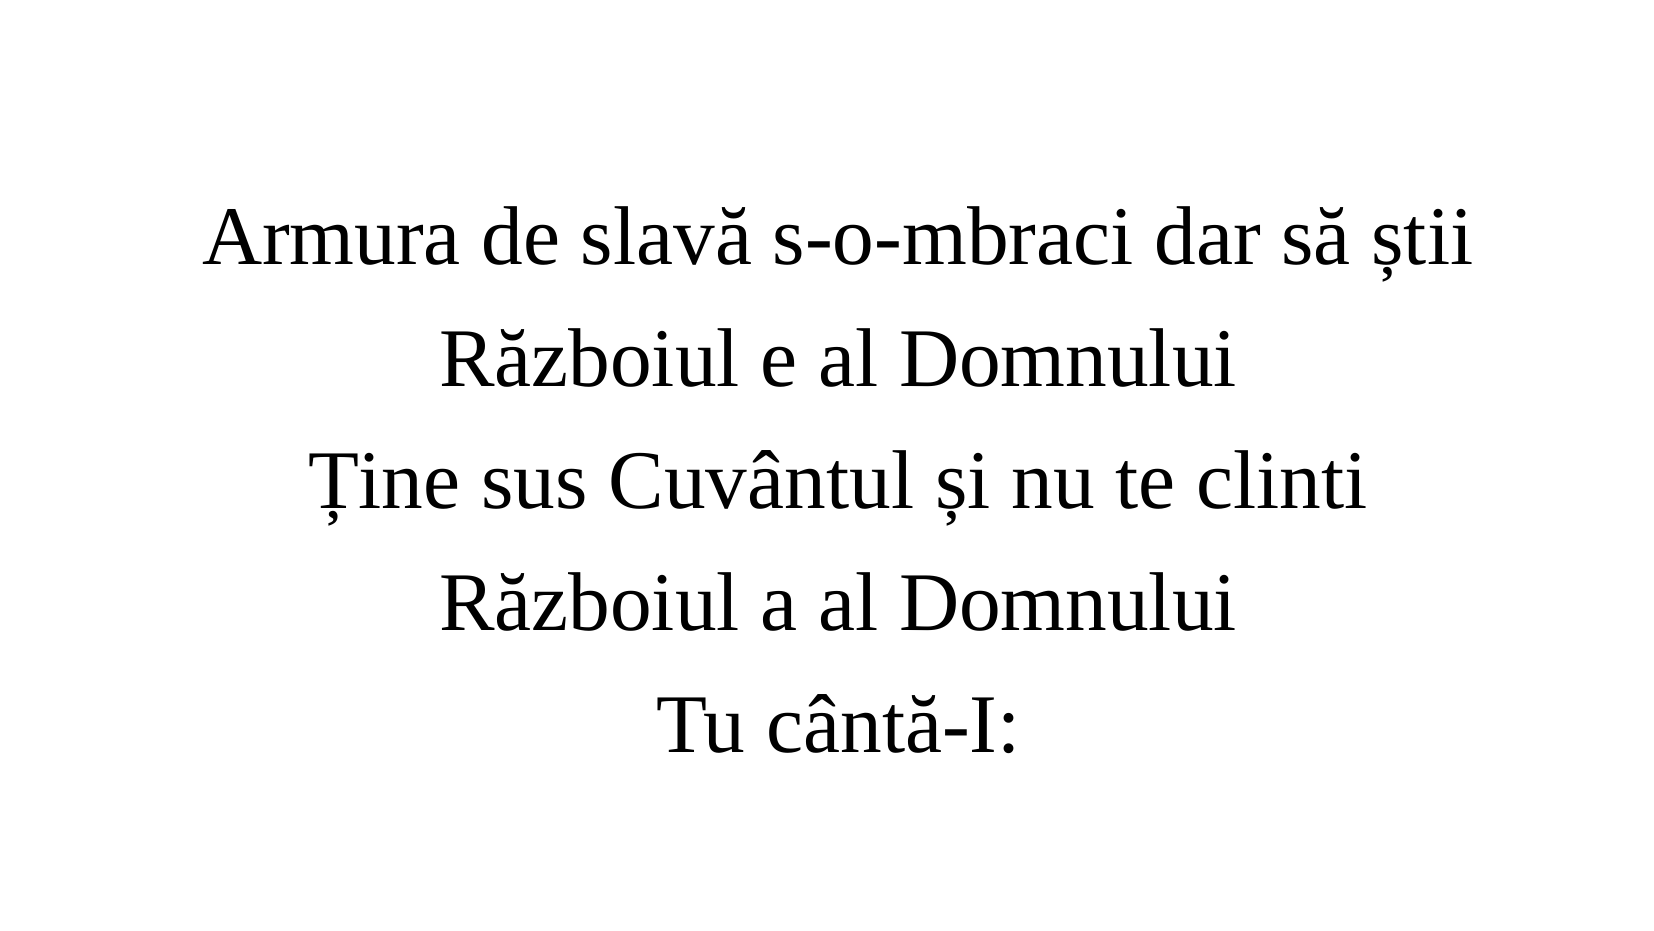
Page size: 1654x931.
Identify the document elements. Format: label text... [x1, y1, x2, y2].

subtitle Armura de slavă s-o-mbraci dar să știi Războiul e al Domnului Ține sus Cuvântul și nu te clinti Războiul a al Domnului Tu cântă-I: [141, 176, 1536, 775]
